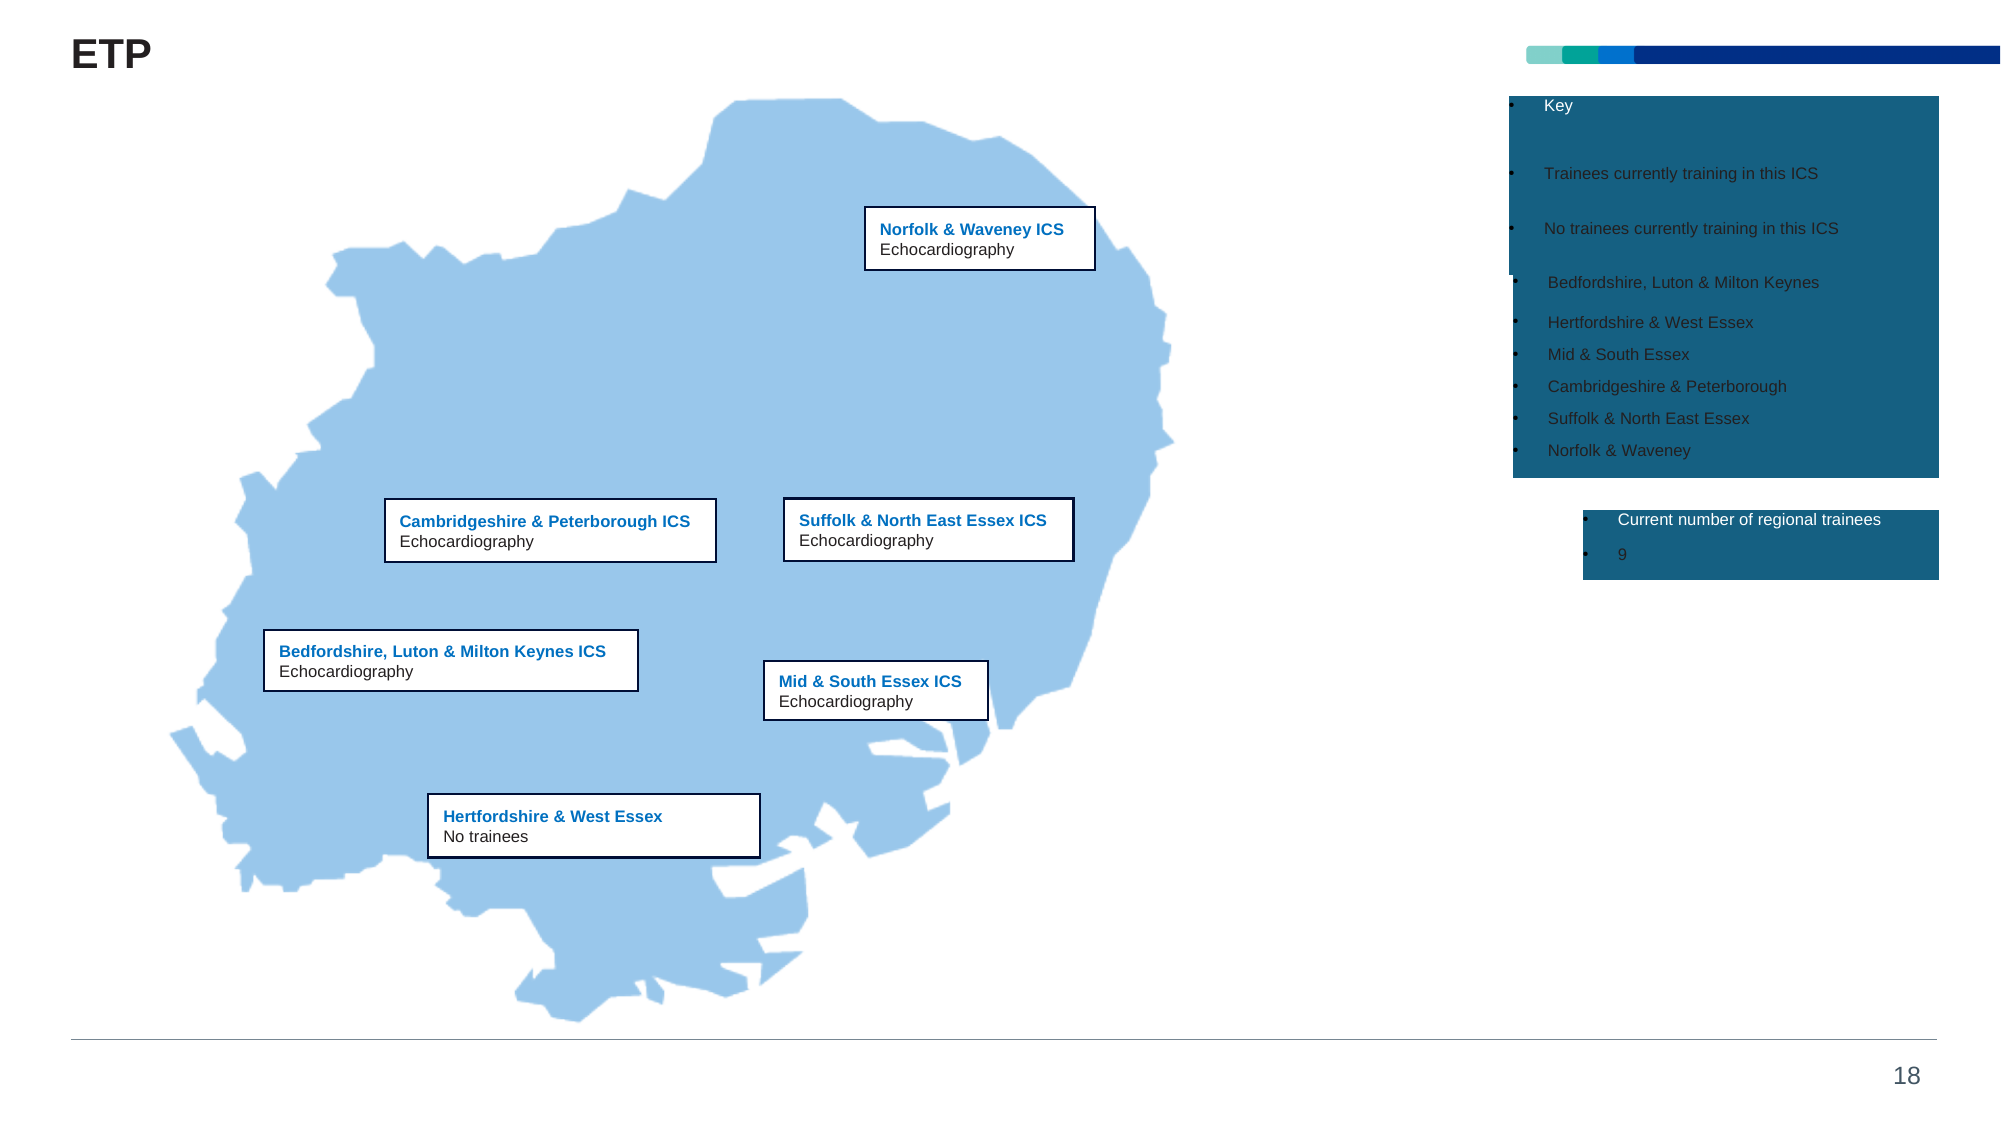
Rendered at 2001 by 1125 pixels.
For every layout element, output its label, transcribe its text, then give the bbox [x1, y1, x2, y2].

table_cell Mid & South Essex [1513, 345, 1939, 377]
table_cell Cambridgeshire & Peterborough [1513, 377, 1939, 409]
table_cell [1885, 164, 1939, 220]
table_cell 9 [1583, 545, 1939, 580]
table_cell Bedfordshire, Luton & Milton Keynes [1513, 275, 1939, 313]
text_box Suffolk & North East Essex ICS Echocardiography [784, 498, 1074, 561]
table_header Current number of regional trainees [1583, 510, 1939, 545]
text_box Bedfordshire, Luton & Milton Keynes ICS Echocardiography [264, 630, 638, 691]
table_cell Trainees currently training in this ICS [1509, 164, 1885, 220]
title ETP [70, 32, 1513, 79]
text_box Norfolk & Waveney ICS Echocardiography [865, 207, 1095, 270]
table_header [1885, 96, 1939, 164]
table_cell Suffolk & North East Essex [1513, 409, 1939, 442]
picture [150, 84, 1195, 1041]
text_box Cambridgeshire & Peterborough ICS Echocardiography [385, 499, 716, 562]
table_cell Hertfordshire & West Essex [1513, 313, 1939, 345]
table_header Key [1509, 96, 1885, 164]
table_cell No trainees currently training in this ICS [1509, 220, 1885, 275]
text_box Mid & South Essex ICS Echocardiography [764, 661, 988, 720]
text_box Hertfordshire & West Essex No trainees [428, 794, 760, 857]
table_cell [1885, 220, 1939, 275]
table_cell Norfolk & Waveney [1513, 442, 1939, 478]
